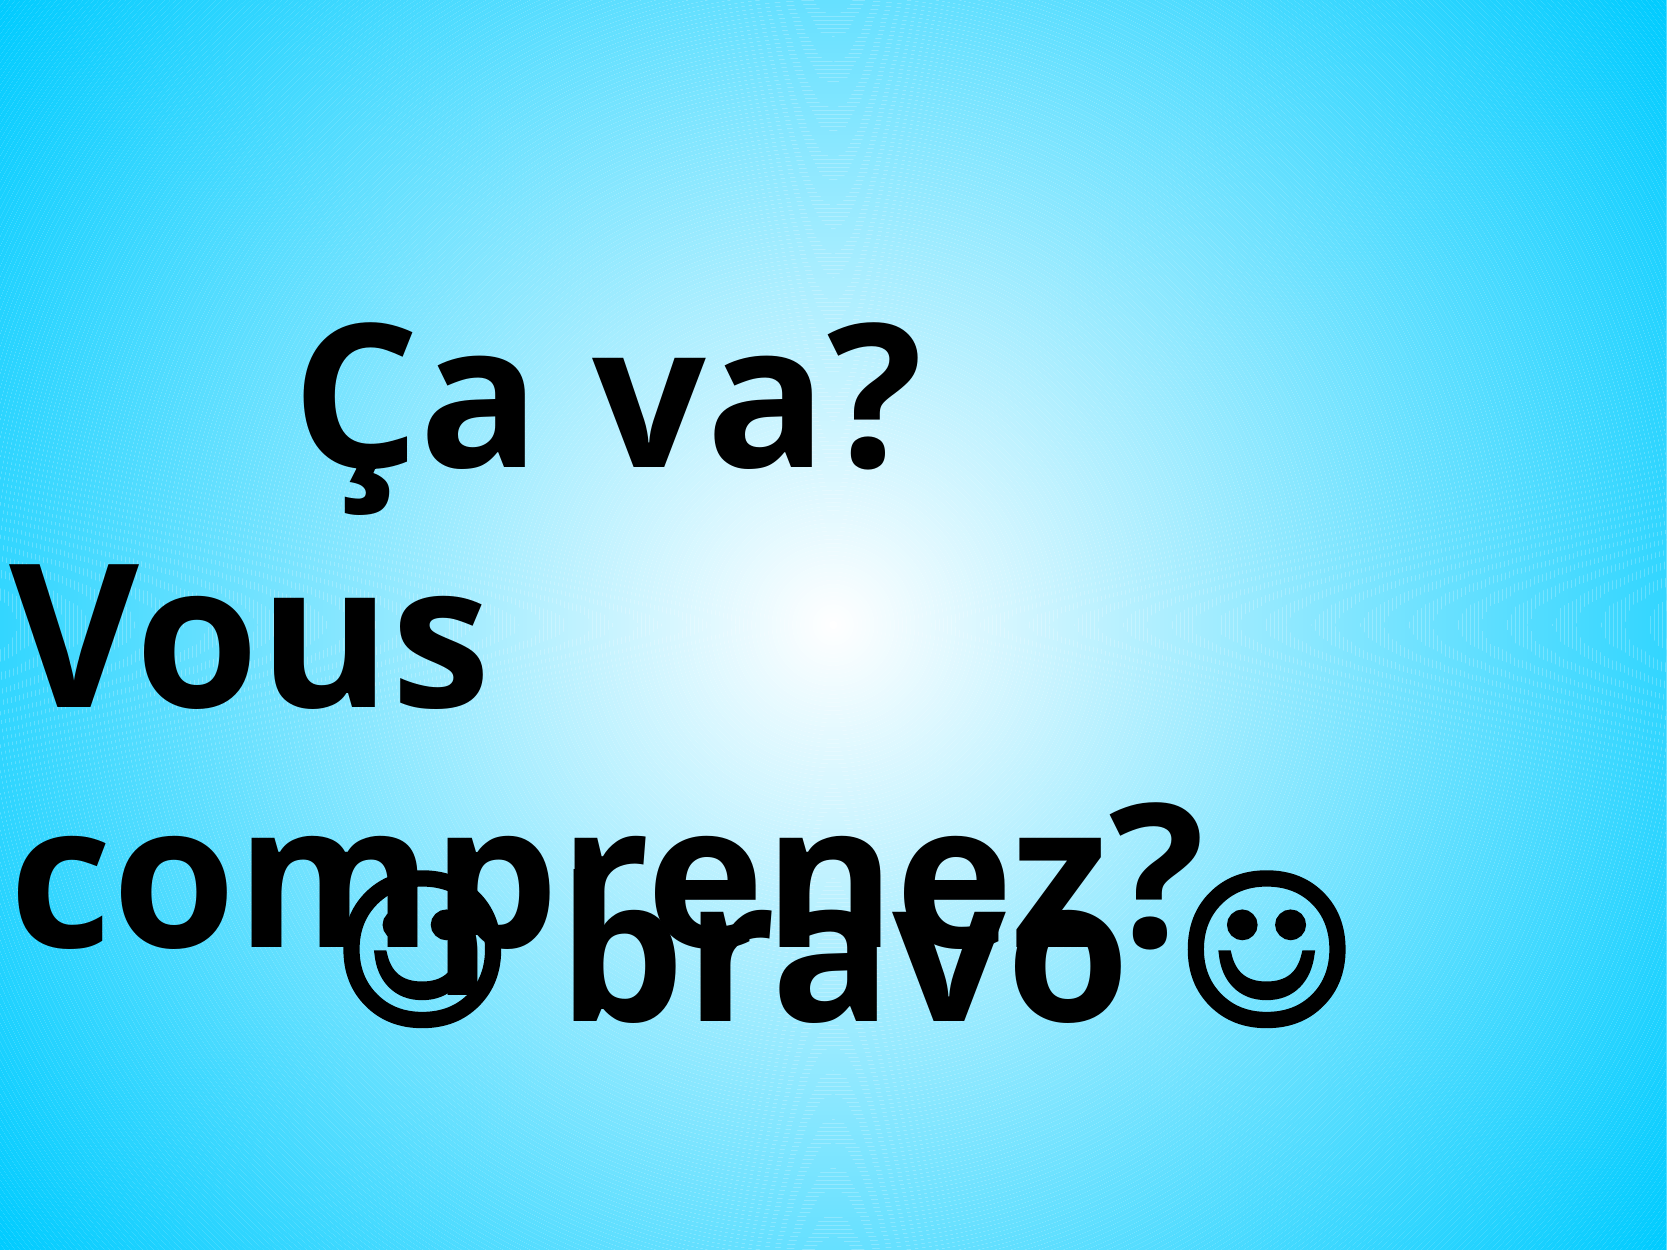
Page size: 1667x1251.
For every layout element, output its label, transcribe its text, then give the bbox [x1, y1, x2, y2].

text_box  bravo  [0, 814, 1667, 1070]
text_box Ça va? Vous comprenez? [0, 259, 1667, 755]
